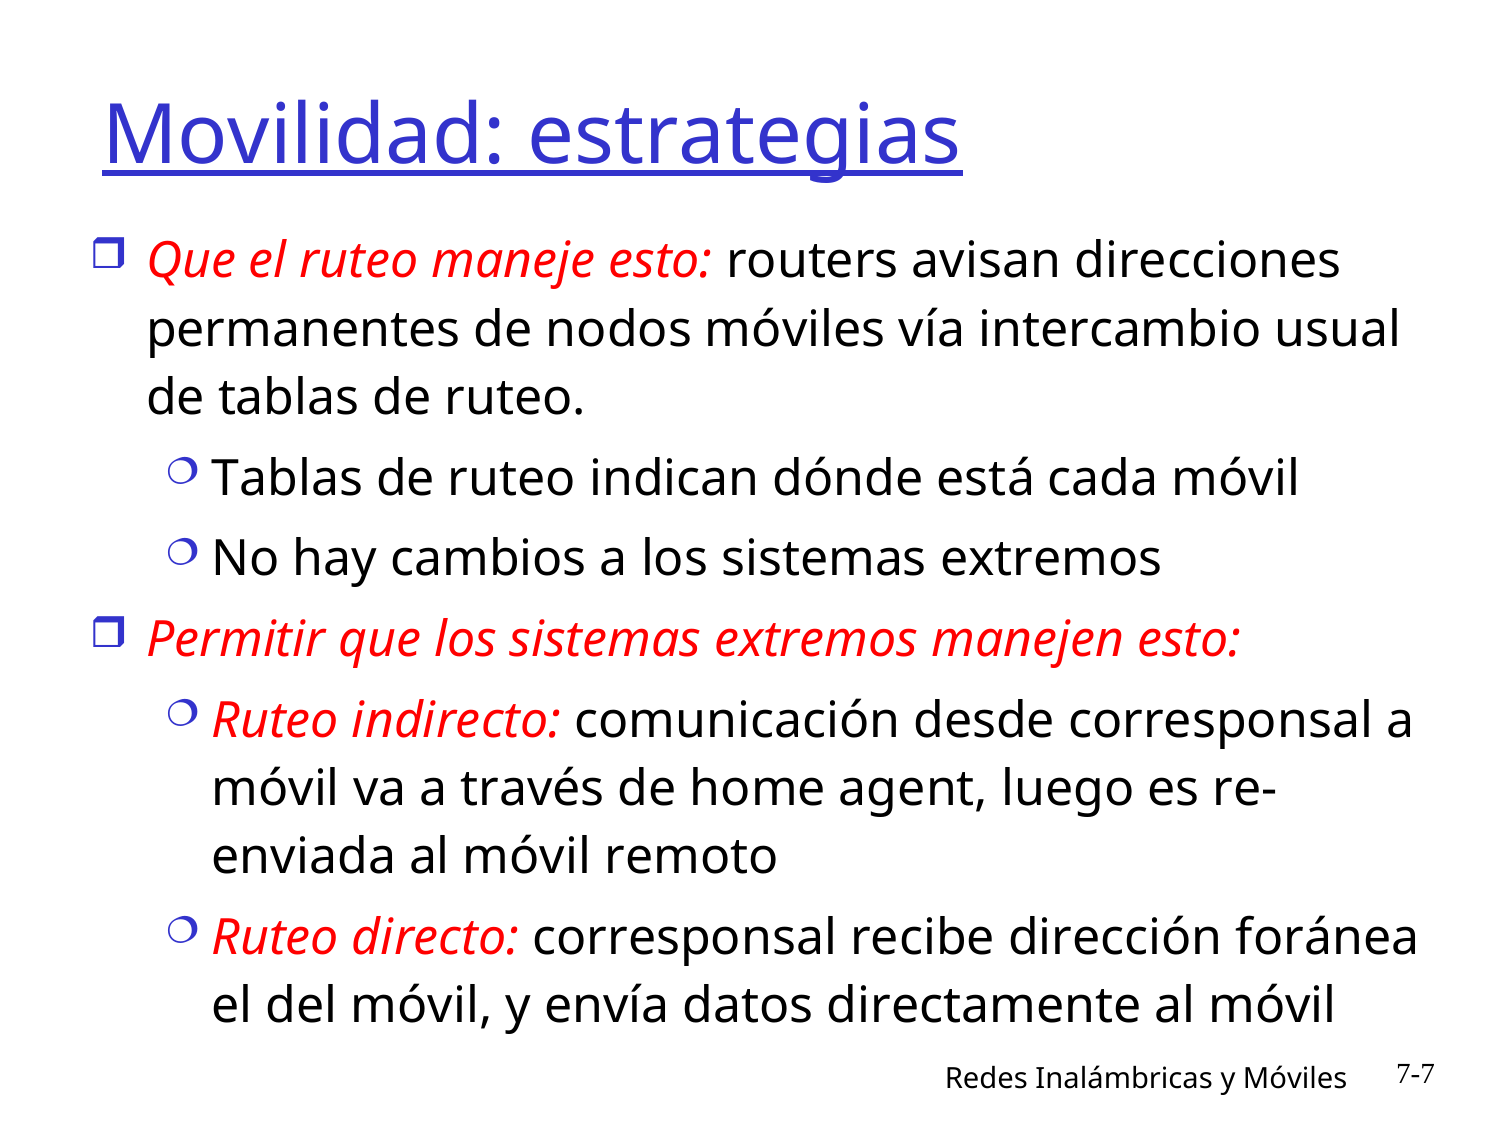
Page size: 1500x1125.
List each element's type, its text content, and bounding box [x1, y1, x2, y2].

list Que el ruteo maneje esto: routers avisan direcciones permanentes de nodos móviles vía intercambio usual de tablas de ruteo. Tablas de ruteo indican dónde está cada móvil No hay cambios a los sistemas extremos Permitir que los sistemas extremos manejen esto: Ruteo indirecto: comunicación desde corresponsal a móvil va a través de home agent, luego es re-enviada al móvil remoto Ruteo directo: corresponsal recibe dirección foránea el del móvil, y envía datos directamente al móvil [75, 216, 1439, 997]
title Movilidad: estrategias [87, 37, 1363, 216]
